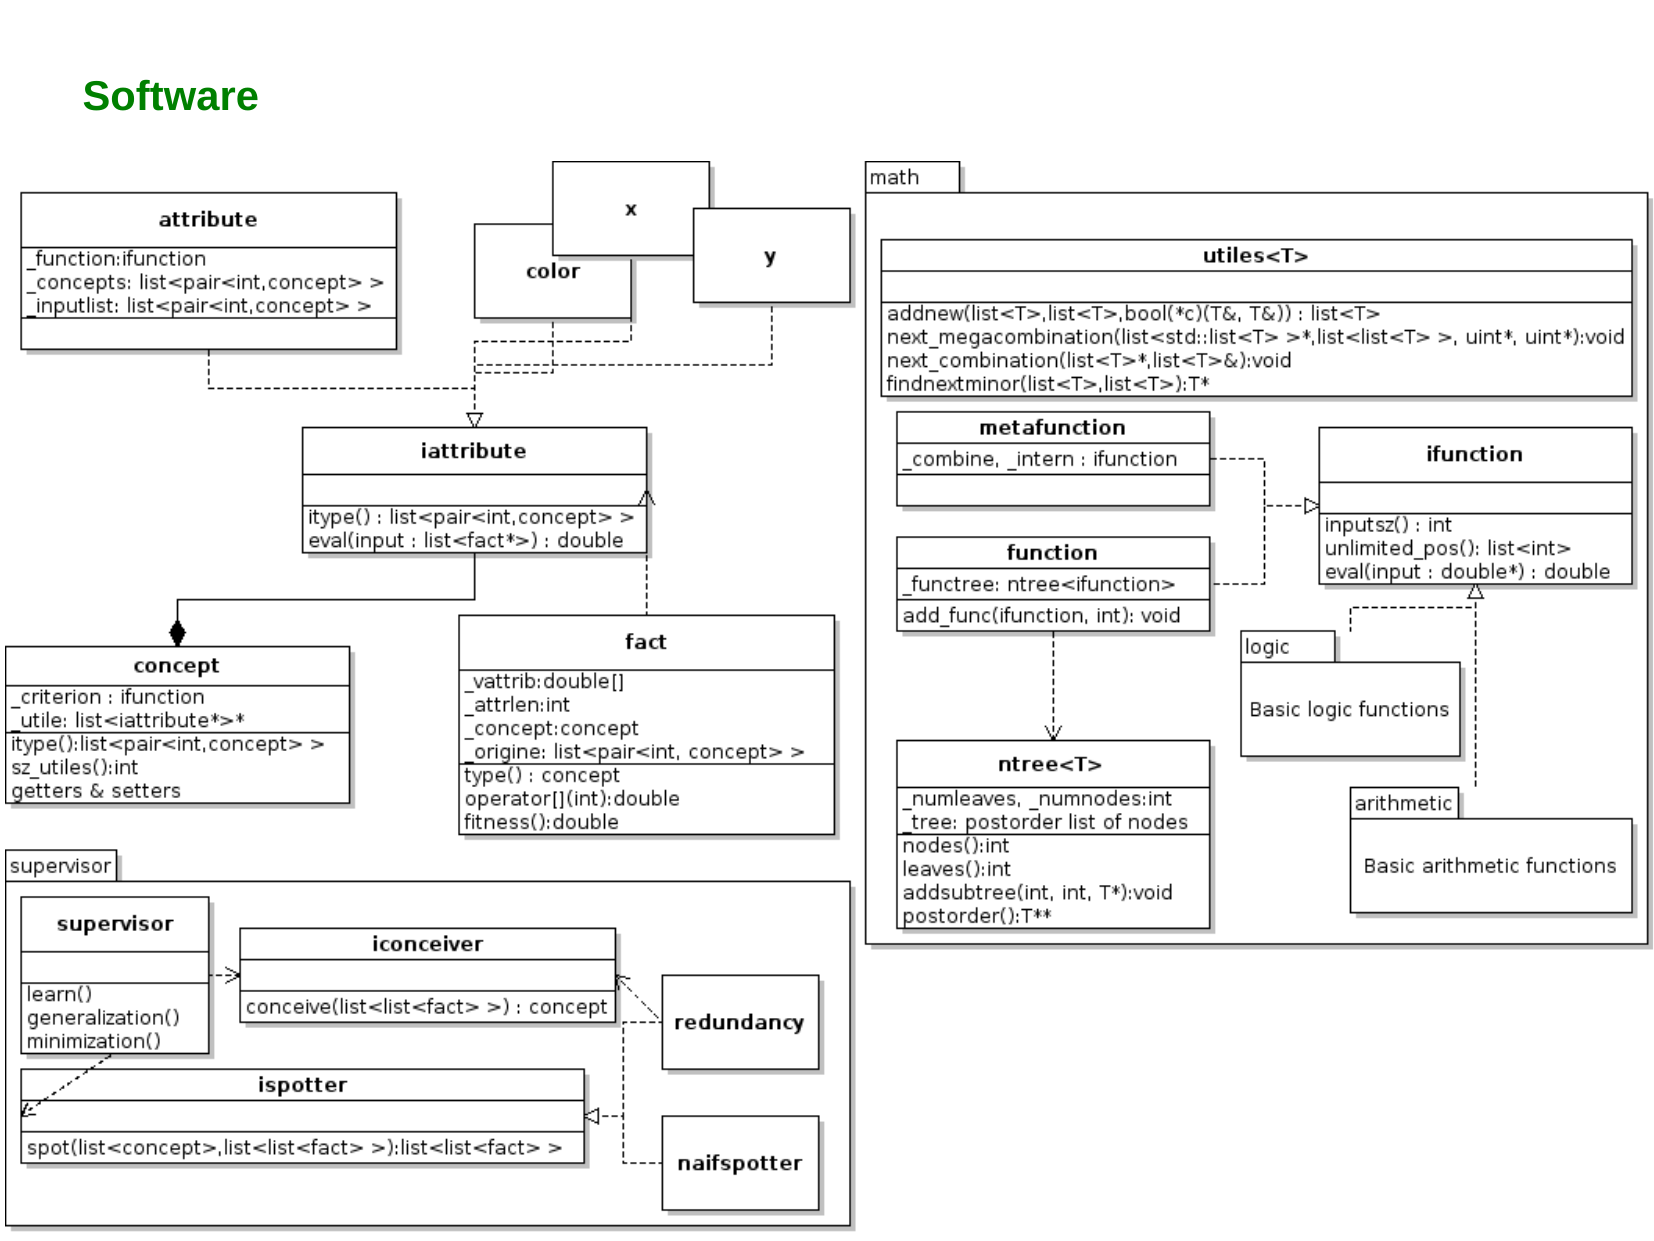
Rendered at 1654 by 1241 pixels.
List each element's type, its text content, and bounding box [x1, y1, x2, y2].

title Software [82, 0, 1571, 161]
picture [5, 161, 1654, 1233]
